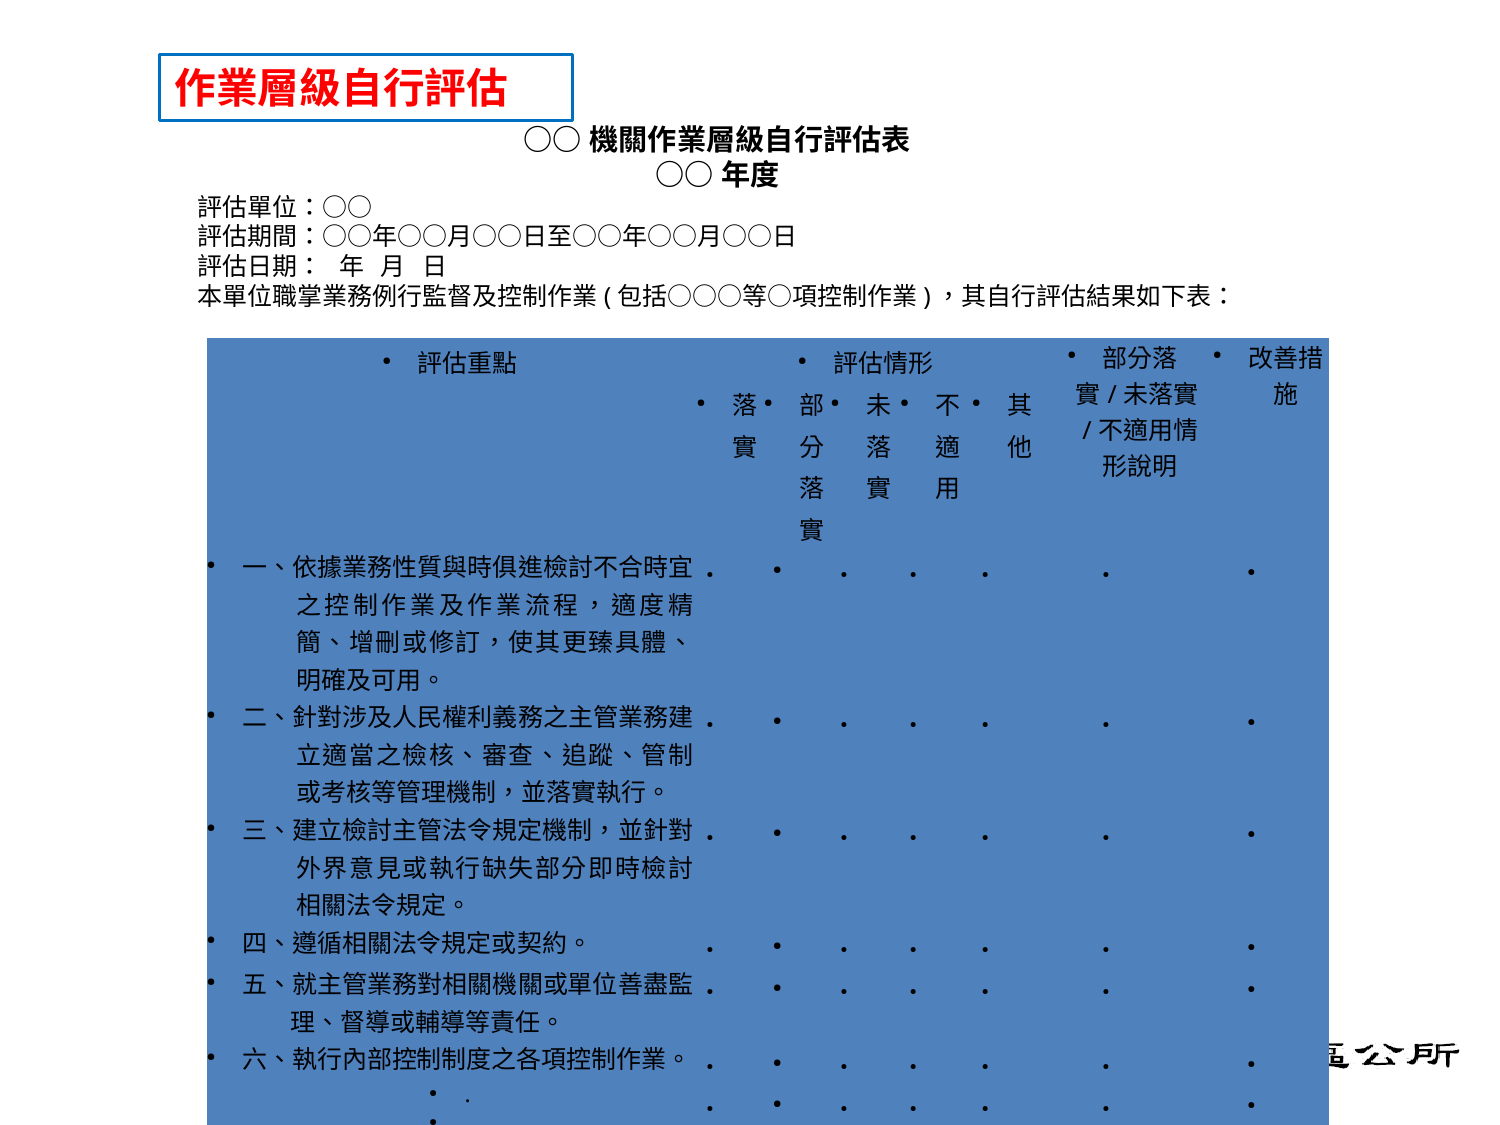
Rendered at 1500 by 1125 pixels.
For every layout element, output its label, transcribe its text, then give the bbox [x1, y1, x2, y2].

table_cell [1038, 1039, 1207, 1080]
table_cell [1038, 547, 1207, 697]
table_cell [1207, 1080, 1329, 1125]
table_cell [827, 964, 894, 1039]
table_cell 五、就主管業務對相關機關或單位善盡監理、督導或輔導等責任。 [207, 964, 693, 1039]
table_cell [760, 697, 827, 809]
table_cell 二、針對涉及人民權利義務之主管業務建立適當之檢核、審查、追蹤、管制或考核等管理機制，並落實執行。 [207, 697, 693, 809]
table_cell [760, 1080, 827, 1125]
table_cell 其他 [966, 380, 1038, 547]
text_box ○○機關作業層級自行評估表 ○○年度 評估單位：○○ 評估期間：○○年○○月○○日至○○年○○月○○日 評估日期： 年 月 日 本單位職掌業務例行監督及控制作業(包括○○○等○項控制作業)，其自行評估結果如下表： [183, 114, 1400, 318]
table_cell [966, 547, 1038, 697]
table_cell 不適用 [894, 380, 966, 547]
table_cell [760, 547, 827, 697]
table_cell [693, 1039, 760, 1080]
table_cell [1207, 1039, 1329, 1080]
table_cell [760, 1039, 827, 1080]
table_cell [1207, 547, 1329, 697]
table_cell [1038, 1080, 1207, 1125]
table_header 評估重點 [207, 338, 693, 547]
table_cell [894, 697, 966, 809]
table_cell 六、執行內部控制制度之各項控制作業。 [207, 1039, 693, 1080]
table_cell [1038, 964, 1207, 1039]
table_cell [827, 547, 894, 697]
table_cell [827, 1039, 894, 1080]
table_cell [827, 809, 894, 922]
text_box 作業層級自行評估 [159, 54, 573, 121]
table_cell [966, 922, 1038, 964]
table_cell [894, 1080, 966, 1125]
table_cell [760, 809, 827, 922]
table_cell [827, 922, 894, 964]
table_cell [894, 1039, 966, 1080]
table_cell [760, 922, 827, 964]
table_cell [693, 922, 760, 964]
table_cell [693, 964, 760, 1039]
table_cell [966, 964, 1038, 1039]
table_cell [1207, 697, 1329, 809]
table_cell [894, 922, 966, 964]
table_cell [693, 809, 760, 922]
table_cell 一、依據業務性質與時俱進檢討不合時宜之控制作業及作業流程，適度精簡、增刪或修訂，使其更臻具體、明確及可用。 [207, 547, 693, 697]
table_cell [966, 1039, 1038, 1080]
table_cell [1038, 922, 1207, 964]
table_cell 部分落實 [760, 380, 827, 547]
table_cell 三、建立檢討主管法令規定機制，並針對外界意見或執行缺失部分即時檢討相關法令規定。 [207, 809, 693, 922]
table_cell 落實 [693, 380, 760, 547]
table_cell [966, 1080, 1038, 1125]
table_cell [894, 809, 966, 922]
table_cell [693, 1080, 760, 1125]
table_cell [1038, 697, 1207, 809]
table_cell . . . [207, 1080, 693, 1125]
table_header 改善措施 [1207, 338, 1329, 547]
table_cell [1207, 964, 1329, 1039]
table_cell [827, 697, 894, 809]
table_cell [693, 697, 760, 809]
table_cell [693, 547, 760, 697]
table_cell [827, 1080, 894, 1125]
table_cell [966, 697, 1038, 809]
table_cell [894, 547, 966, 697]
table_header 評估情形 [693, 338, 1038, 380]
table_cell 未落實 [827, 380, 894, 547]
table_cell [1207, 809, 1329, 922]
table_cell [1207, 922, 1329, 964]
table_cell [894, 964, 966, 1039]
table_cell [760, 964, 827, 1039]
table_header 部分落實/未落實/不適用情形說明 [1038, 338, 1207, 547]
table_cell 四、遵循相關法令規定或契約。 [207, 922, 693, 964]
table_cell [1038, 809, 1207, 922]
table_cell [966, 809, 1038, 922]
